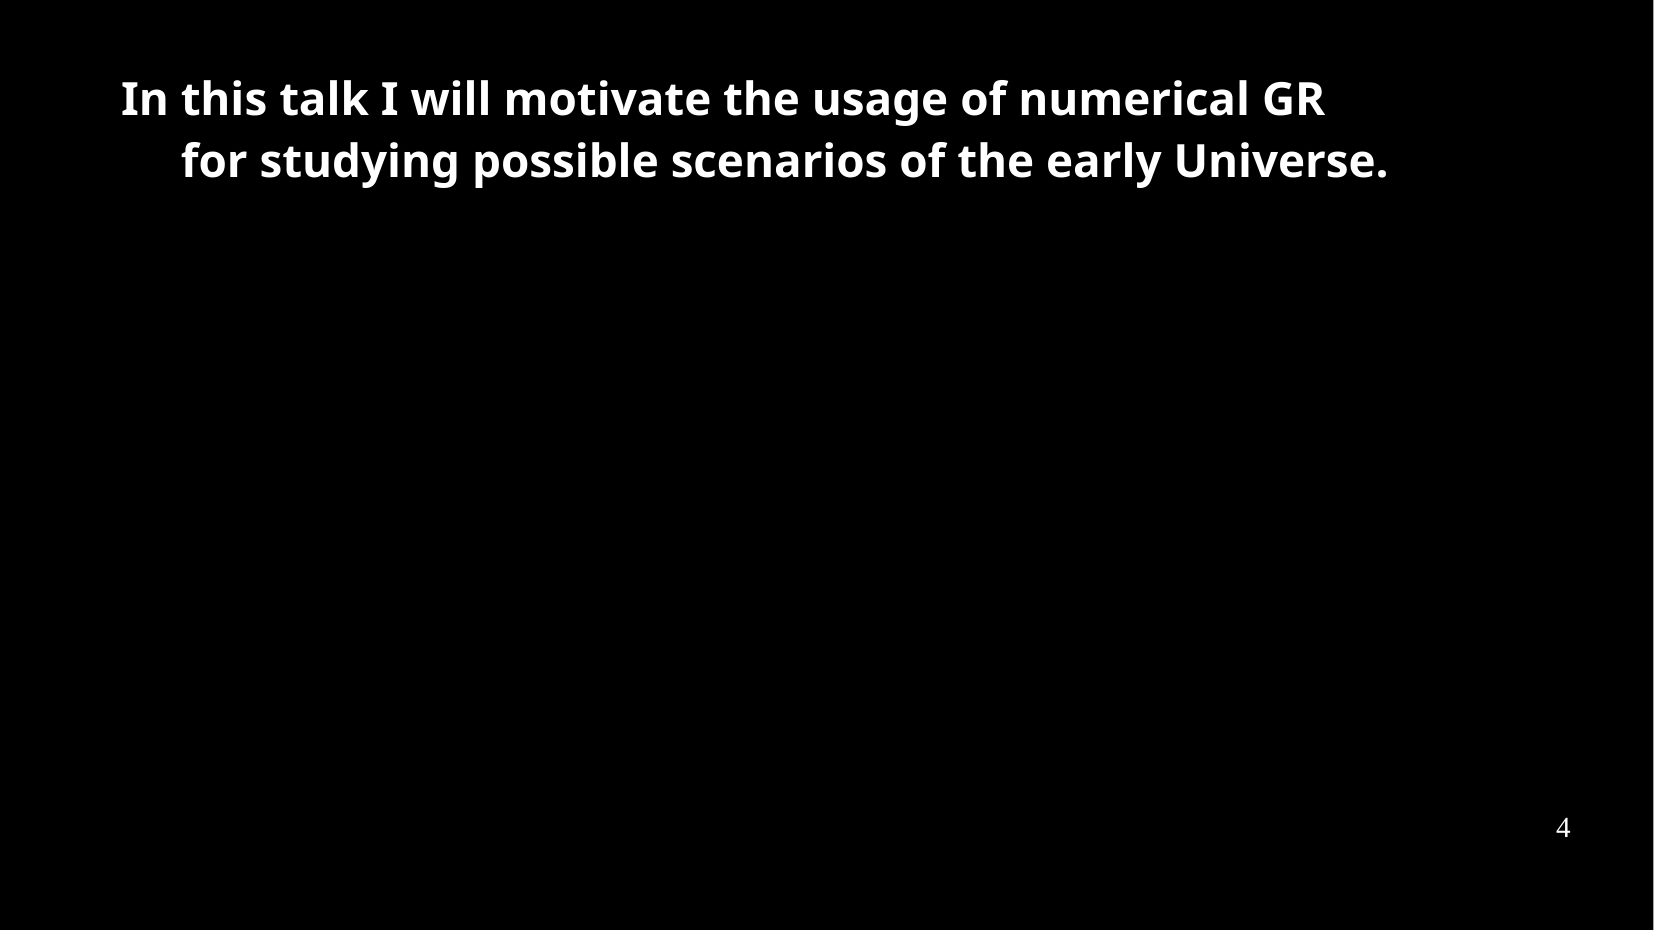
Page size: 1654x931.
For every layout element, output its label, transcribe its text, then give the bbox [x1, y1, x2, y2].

text_box In this talk I will motivate the usage of numerical GR for studying possible scenarios of the early Universe. [0, 59, 1654, 355]
